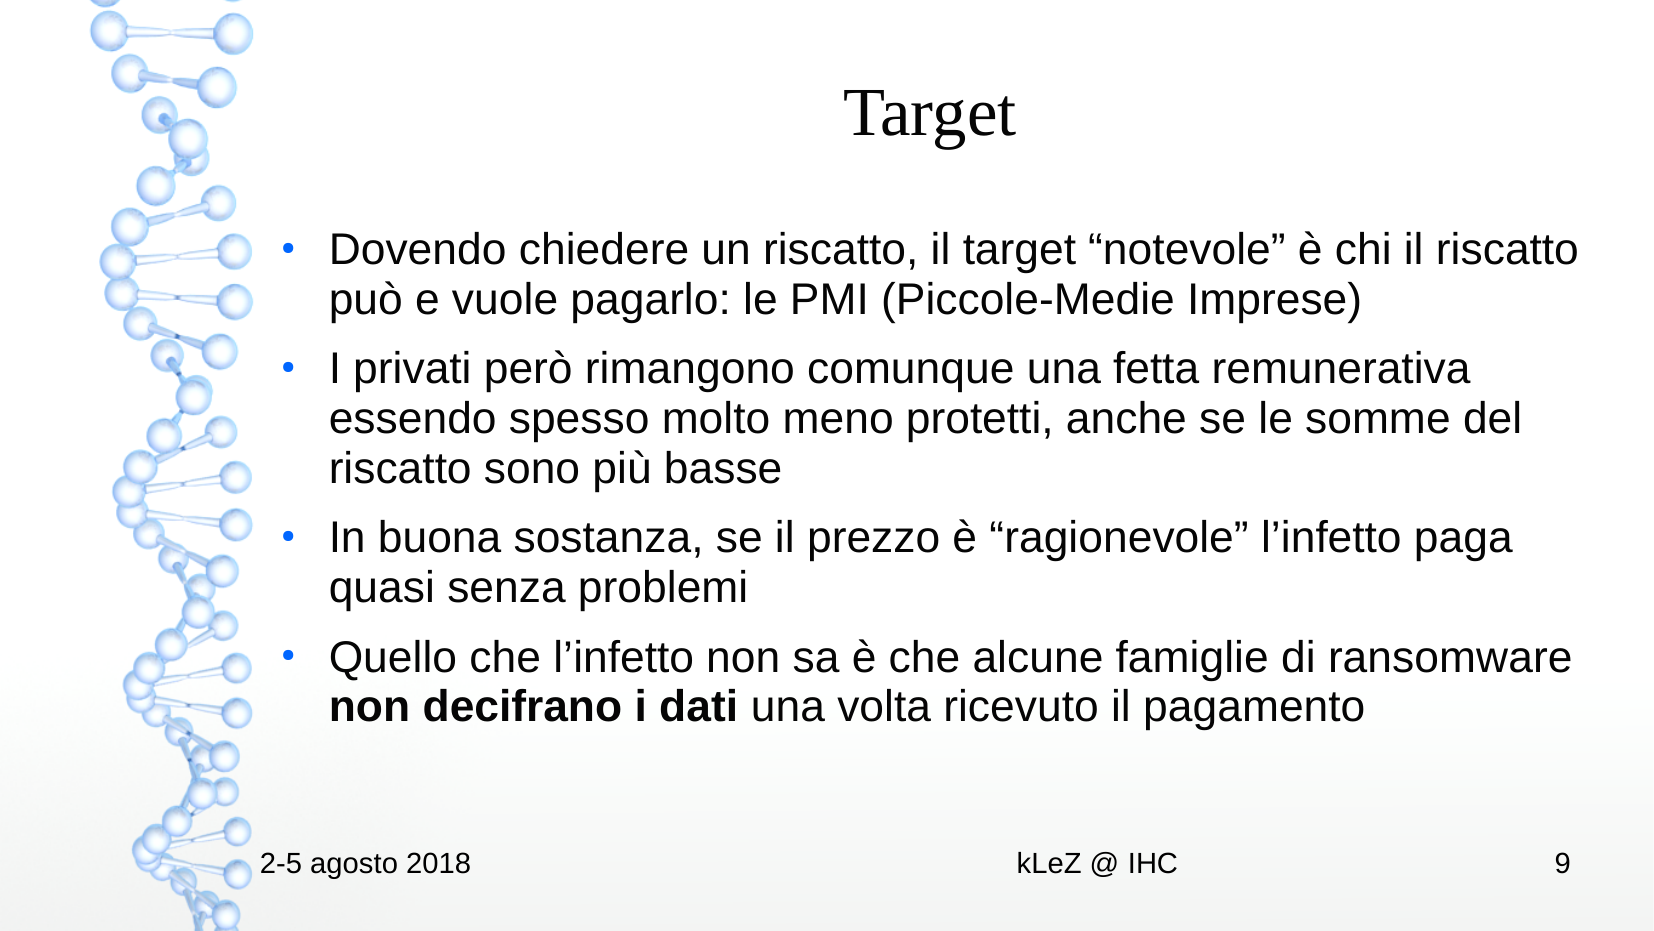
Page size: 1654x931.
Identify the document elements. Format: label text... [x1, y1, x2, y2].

title Target [265, 35, 1595, 189]
list Dovendo chiedere un riscatto, il target “notevole” è chi il riscatto può e vuole pagarlo: le PMI (Piccole-Medie Imprese) I privati però rimangono comunque una fetta remunerativa essendo spesso molto meno protetti, anche se le somme del riscatto sono più basse In buona sostanza, se il prezzo è “ragionevole” l’infetto paga quasi senza problemi Quello che l’infetto non sa è che alcune famiglie di ransomware non decifrano i dati una volta ricevuto il pagamento [265, 224, 1595, 764]
picture [0, 0, 1654, 931]
